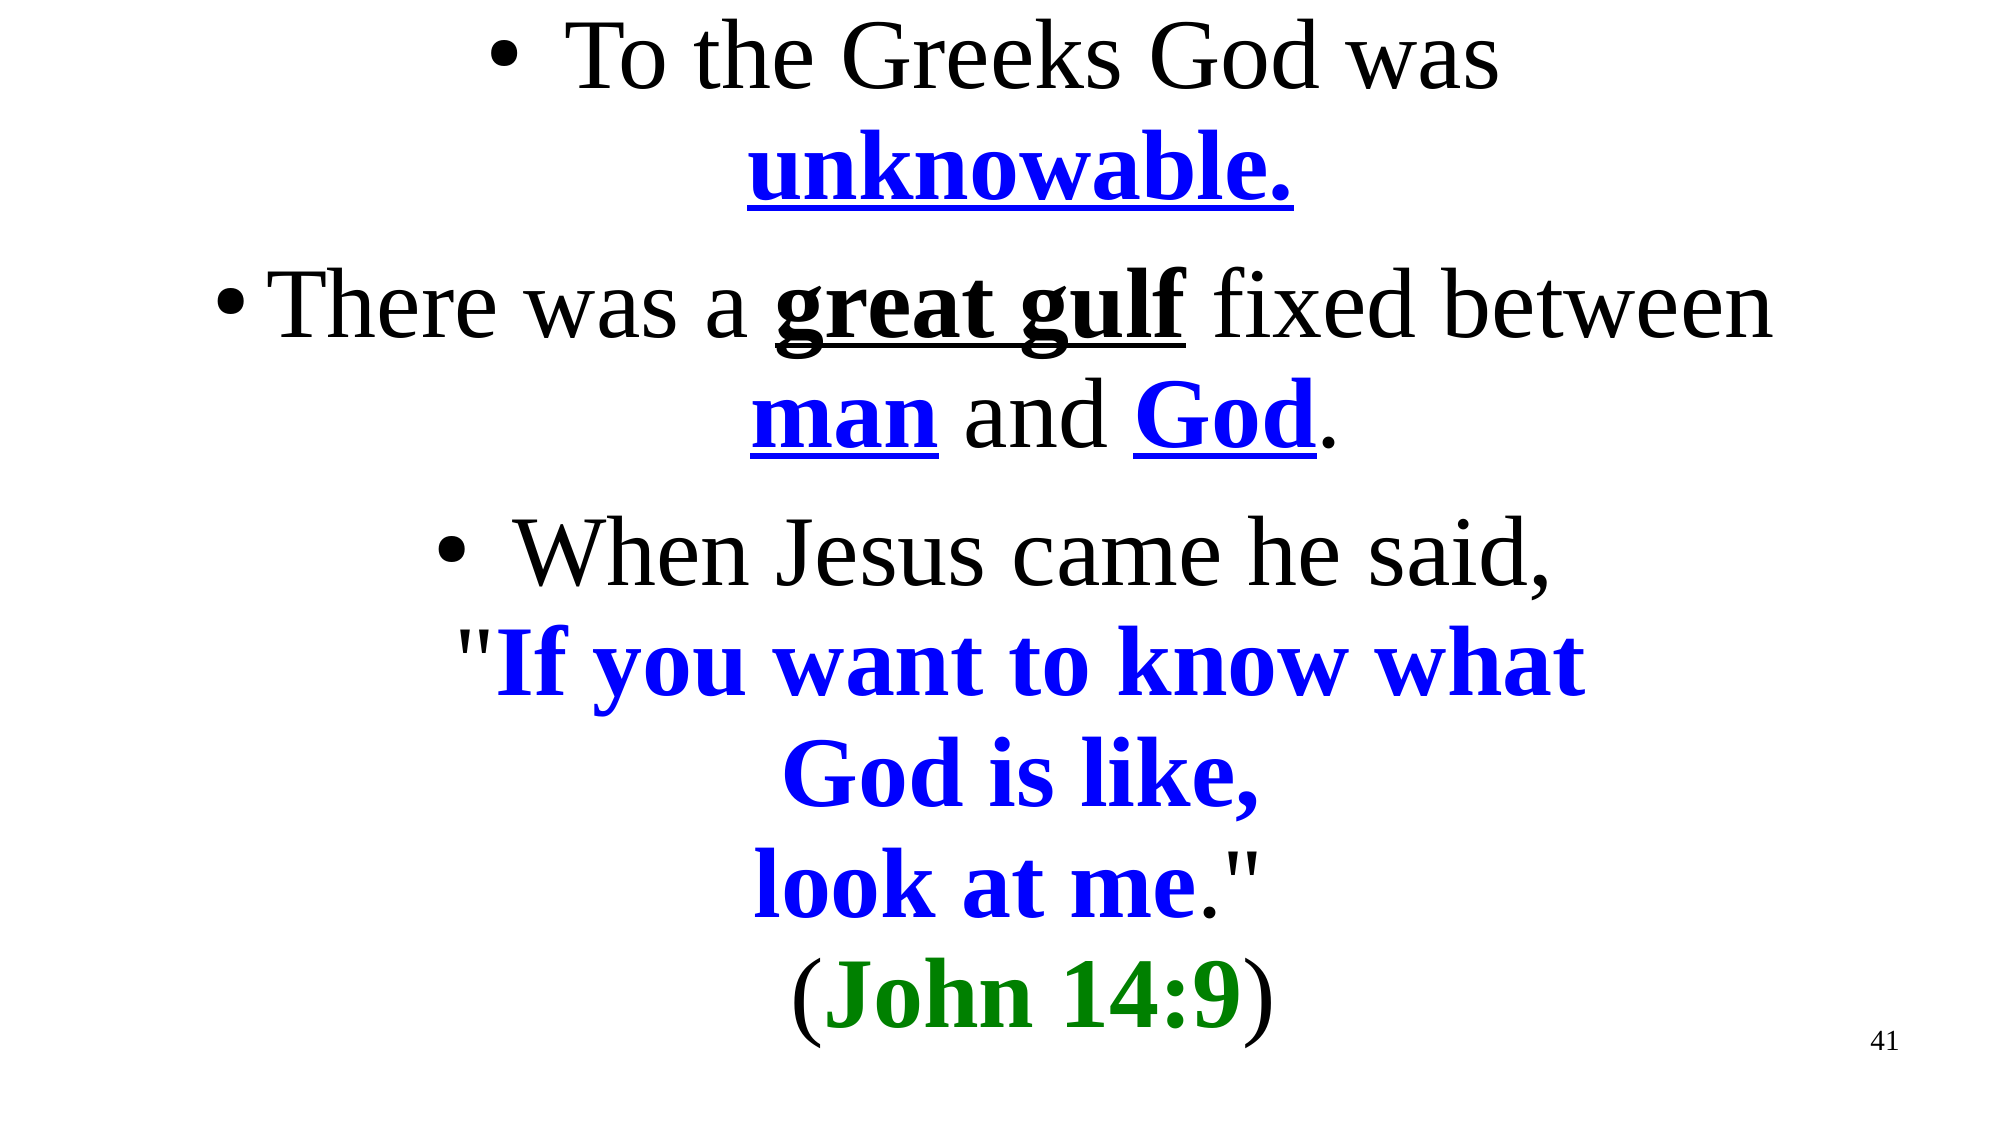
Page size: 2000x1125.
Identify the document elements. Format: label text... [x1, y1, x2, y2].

list To the Greeks God was unknowable. There was a great gulf fixed between man and God. When Jesus came he said, "If you want to know what God is like, look at me." (John 14:9) [0, 0, 1996, 1123]
